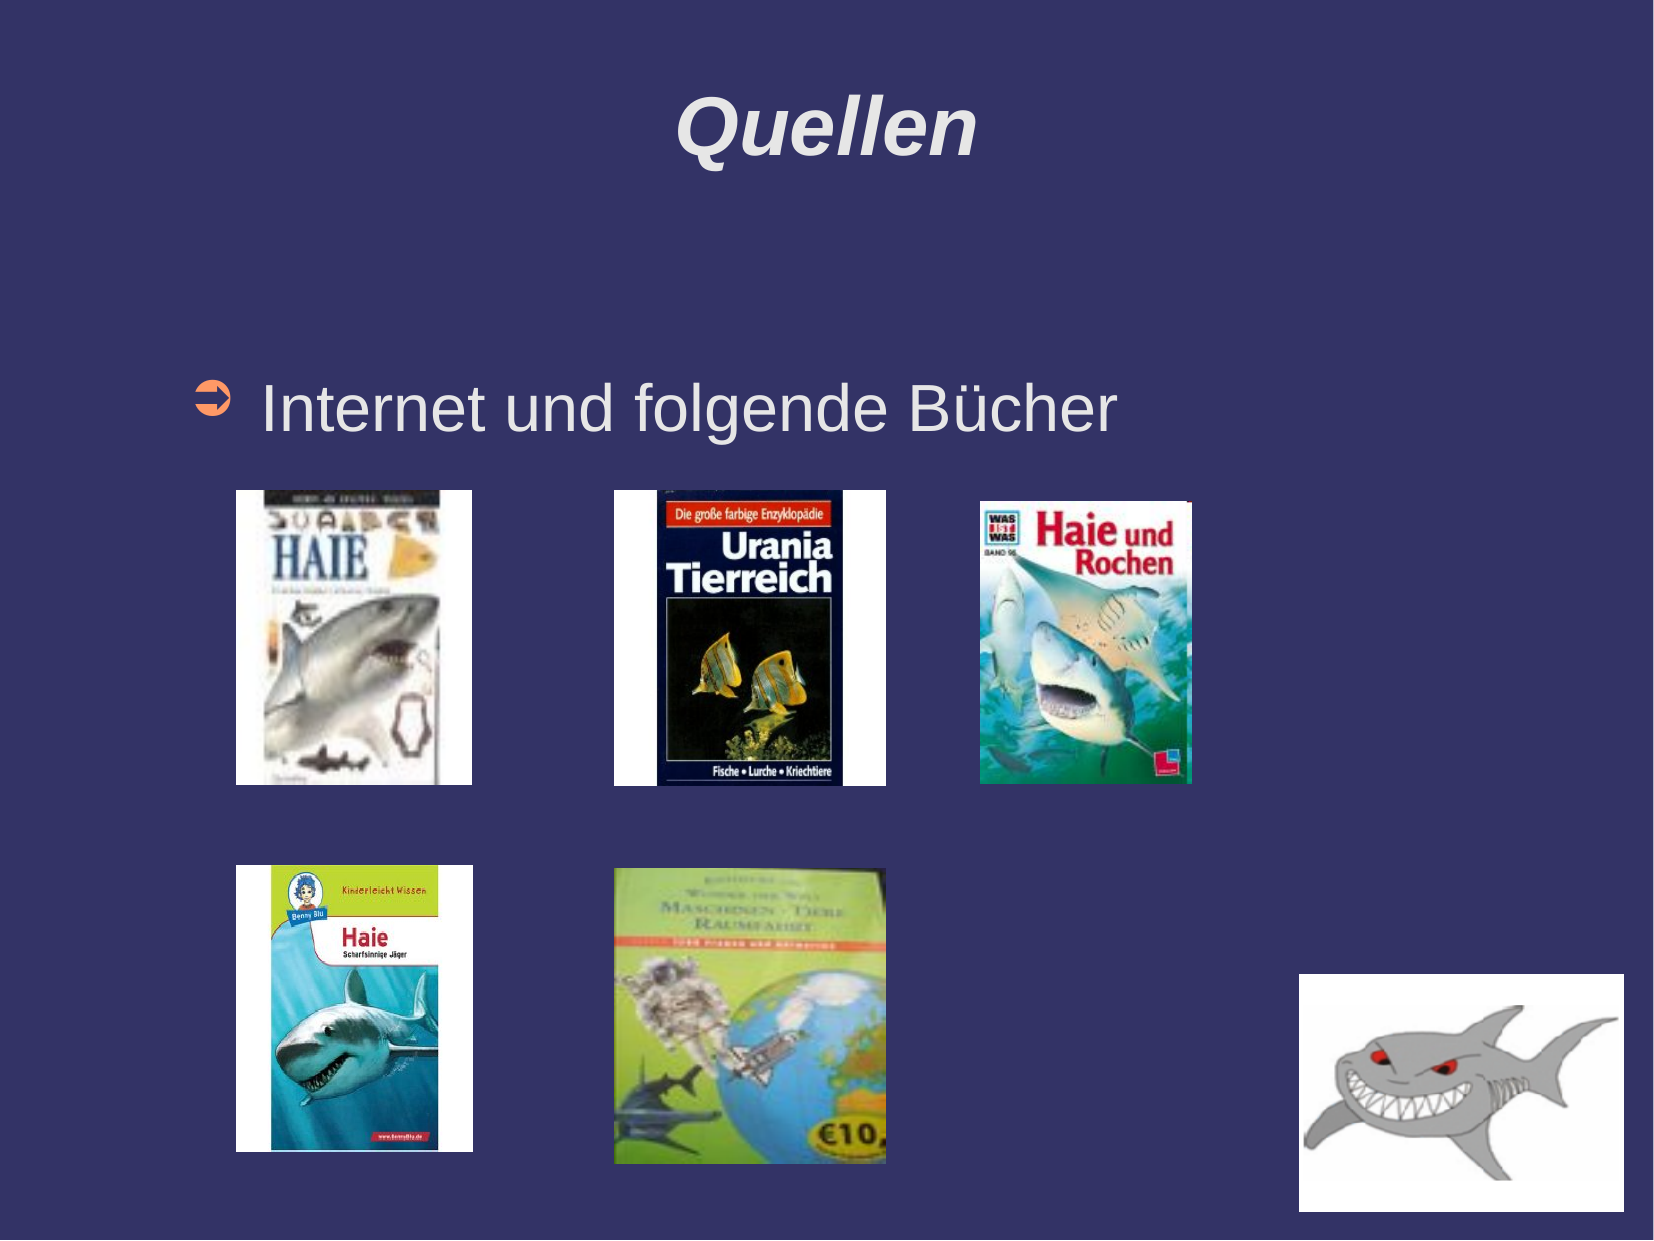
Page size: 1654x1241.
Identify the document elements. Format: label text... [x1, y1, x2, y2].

picture [614, 490, 886, 786]
picture [1299, 974, 1624, 1212]
picture [614, 868, 886, 1164]
picture [980, 501, 1192, 784]
list Internet und folgende Bücher [178, 364, 1569, 1146]
picture [236, 490, 472, 785]
picture [236, 865, 473, 1152]
title Quellen [121, 19, 1534, 226]
